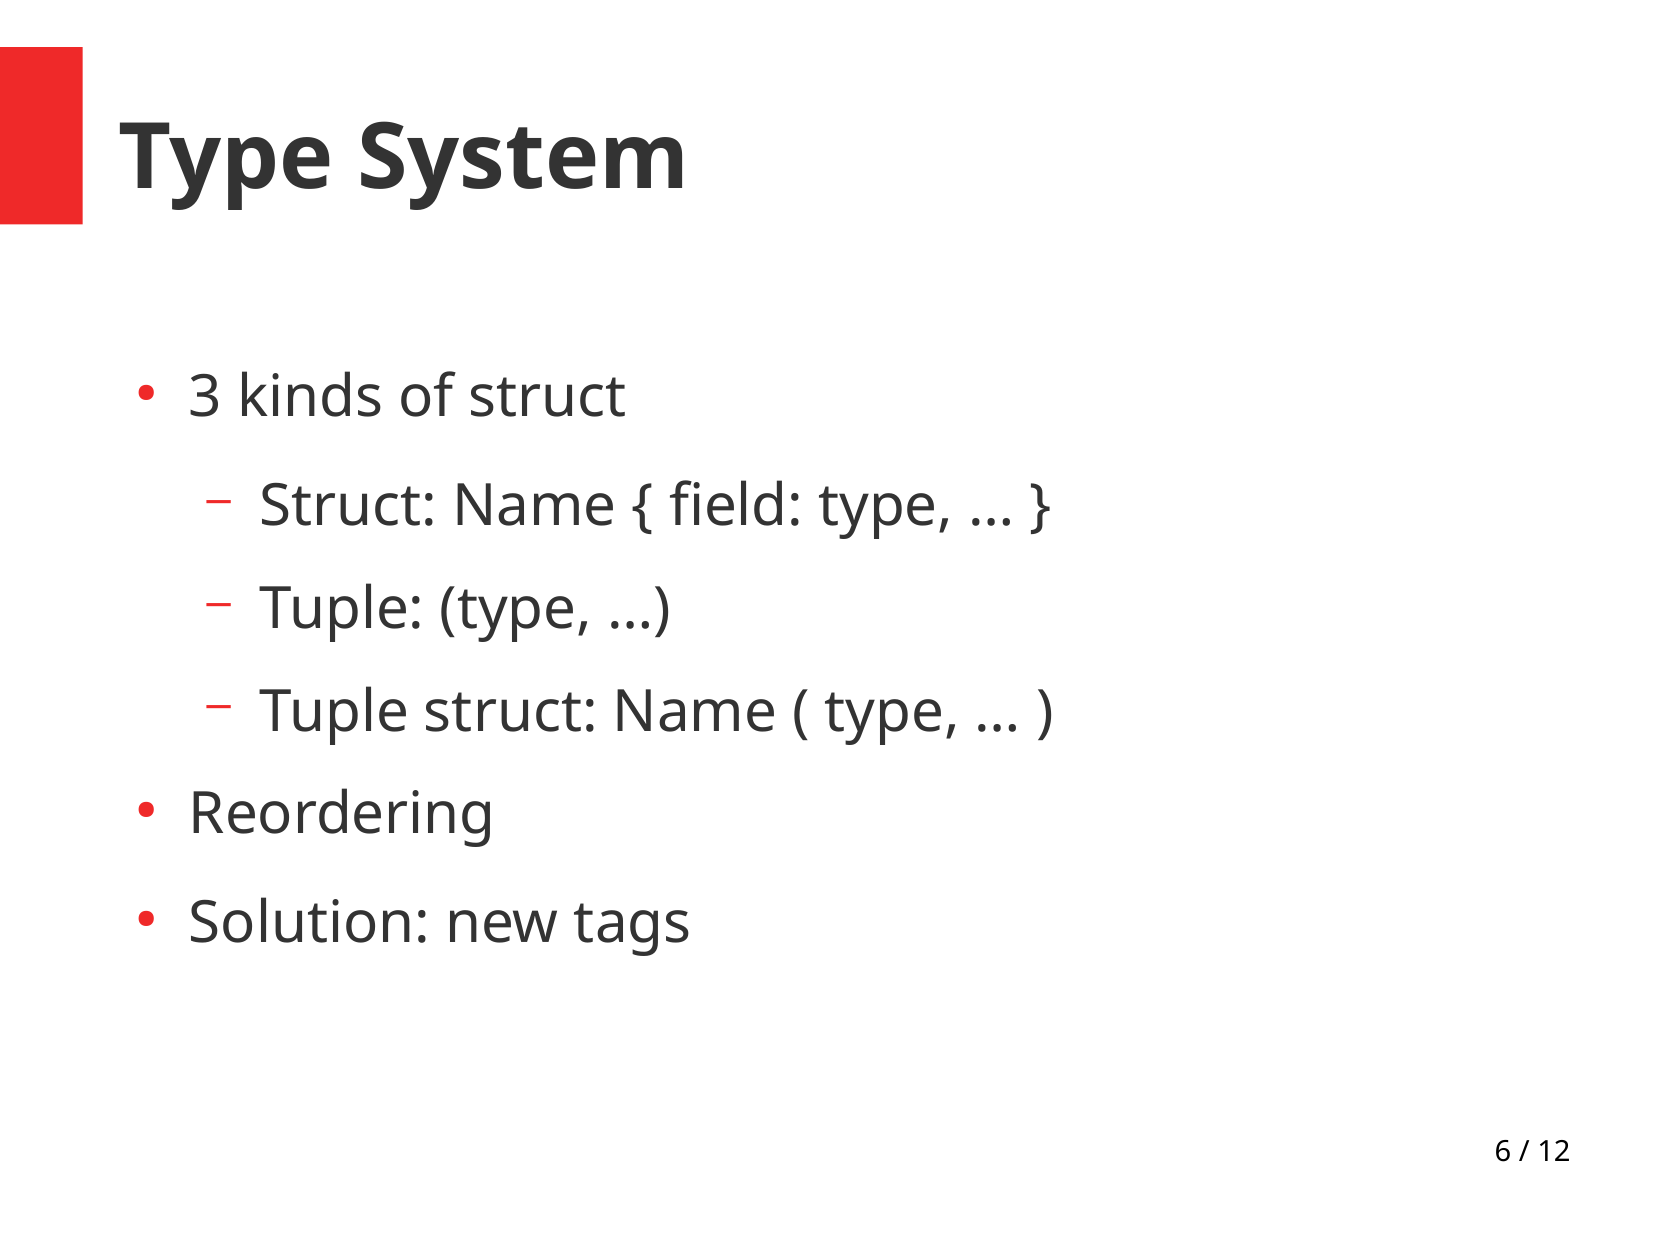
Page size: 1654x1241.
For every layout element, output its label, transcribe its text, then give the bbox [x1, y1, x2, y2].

list 3 kinds of struct Struct: Name { field: type, … } Tuple: (type, …) Tuple struct: Name ( type, … ) Reordering Solution: new tags [118, 354, 1536, 1074]
title Type System [118, 49, 1571, 257]
